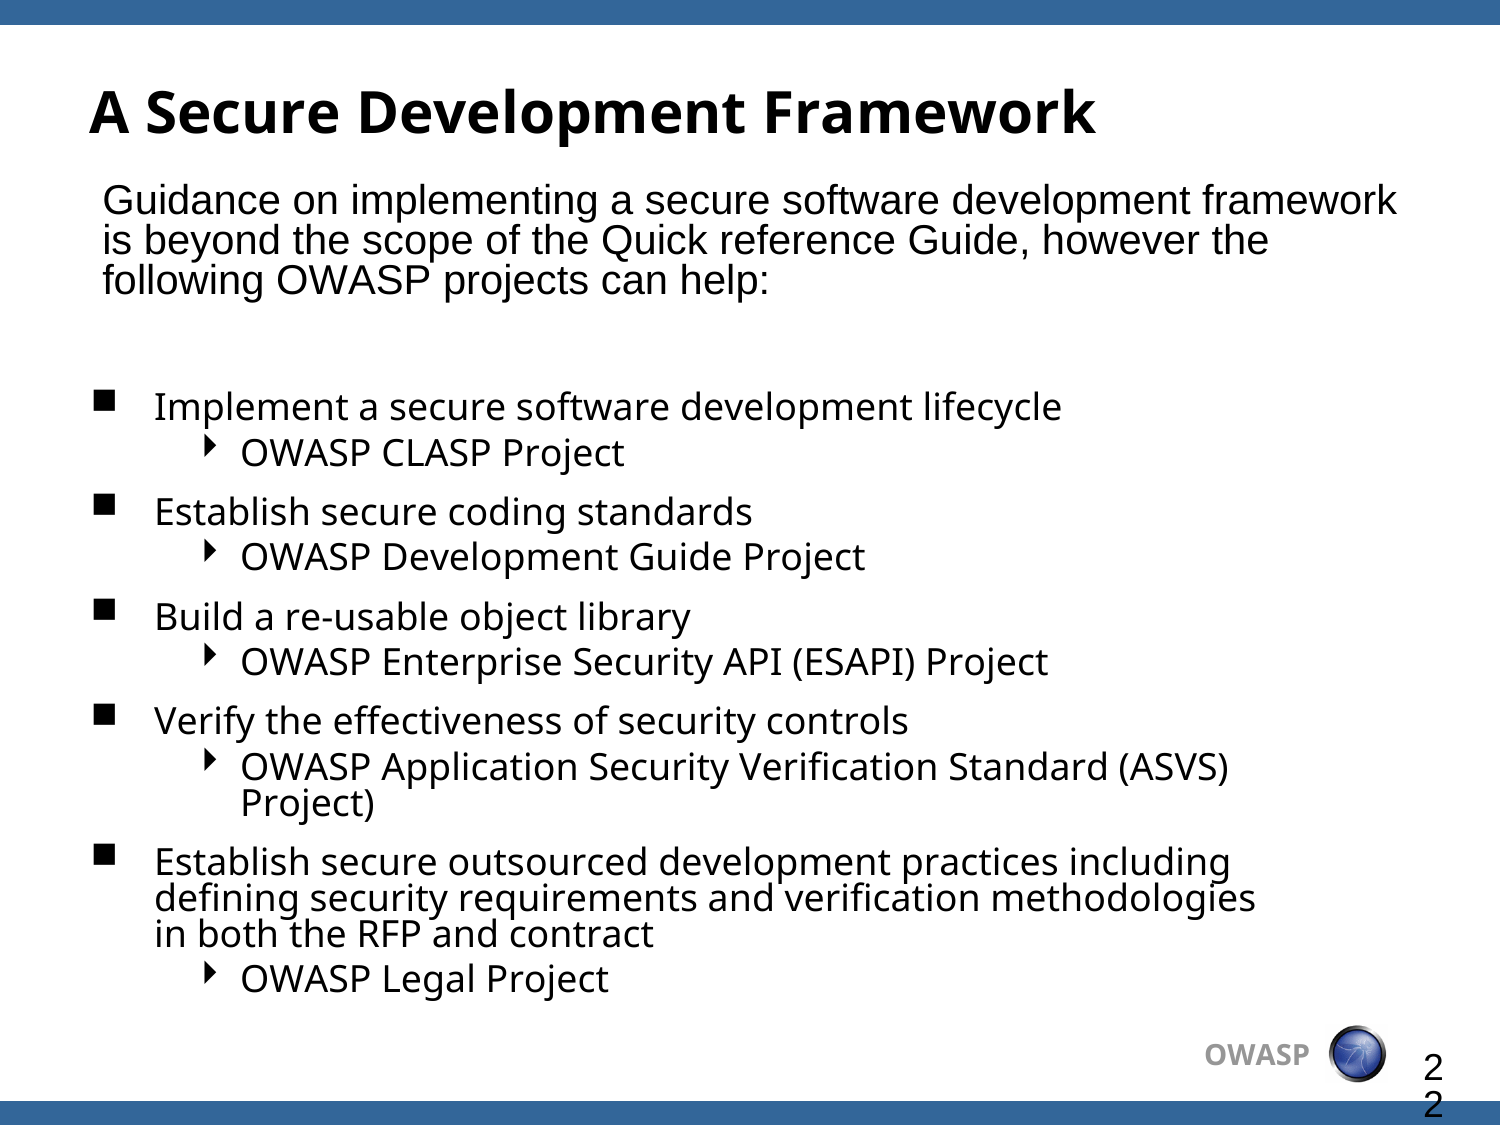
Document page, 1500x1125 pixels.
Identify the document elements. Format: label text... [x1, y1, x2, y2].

text_box Guidance on implementing a secure software development framework is beyond the scope of the Quick reference Guide, however the following OWASP projects can help: [87, 174, 1450, 311]
picture [1325, 1024, 1388, 1083]
title A Secure Development Framework [75, 45, 1426, 176]
list Implement a secure software development lifecycle OWASP CLASP Project Establish secure coding standards OWASP Development Guide Project Build a re-usable object library OWASP Enterprise Security API (ESAPI) Project Verify the effectiveness of security controls OWASP Application Security Verification Standard (ASVS) Project) Establish secure outsourced development practices including defining security requirements and verification methodologies in both the RFP and contract OWASP Legal Project [74, 324, 1300, 1045]
